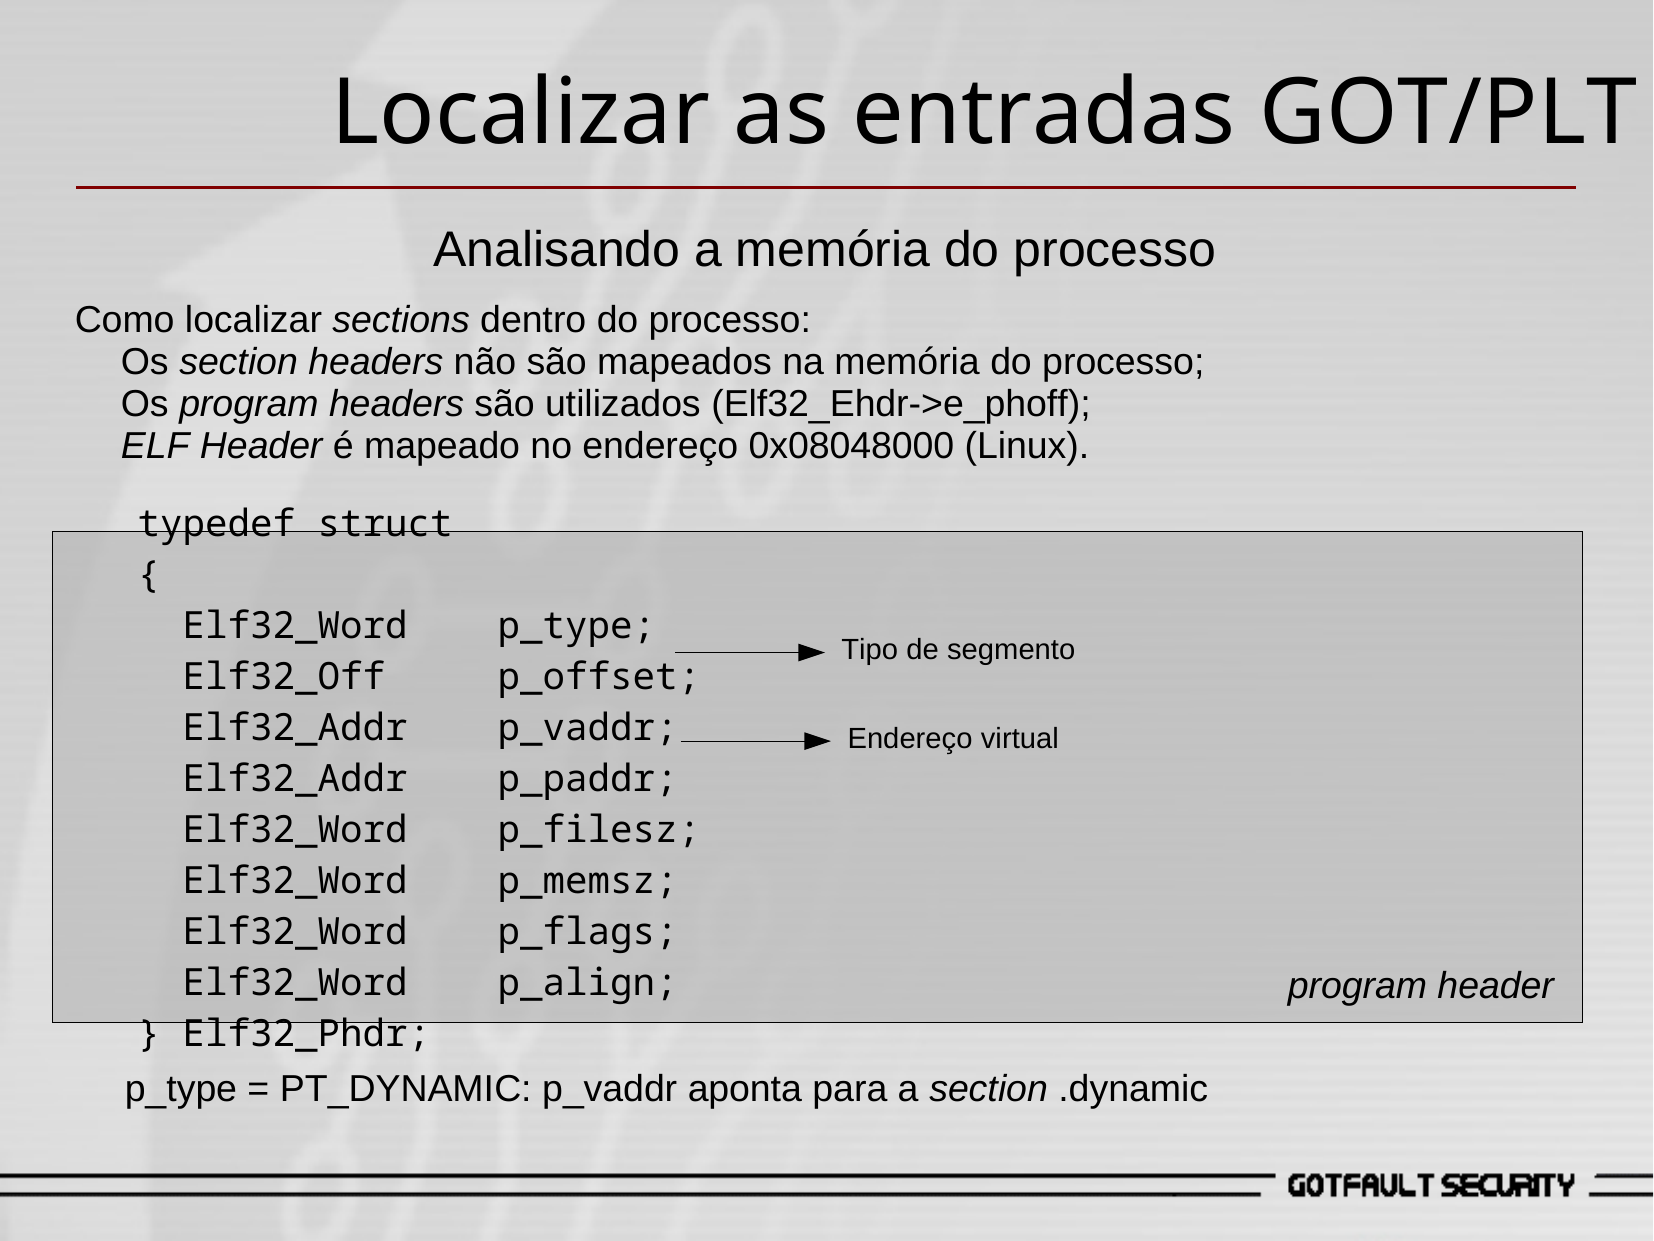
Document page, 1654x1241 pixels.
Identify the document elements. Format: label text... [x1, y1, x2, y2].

text_box Tipo de segmento [831, 630, 1111, 673]
text_box typedef struct { Elf32_Word p_type; Elf32_Off p_offset; Elf32_Addr p_vaddr; Elf32_Addr p_paddr; Elf32_Word p_filesz; Elf32_Word p_memsz; Elf32_Word p_flags; Elf32_Word p_align; } Elf32_Phdr; [52, 531, 1583, 1023]
text_box p_type = PT_DYNAMIC: p_vaddr aponta para a section .dynamic [68, 1064, 1629, 1118]
text_box Como localizar sections dentro do processo: Os section headers não são mapeados na memória do processo; Os program headers são utilizados (Elf32_Ehdr->e_phoff); ELF Header é mapeado no endereço 0x08048000 (Linux). [60, 291, 1591, 497]
text_box Analisando a memória do processo [52, 213, 1598, 291]
picture [0, 0, 1654, 1241]
text_box program header [1277, 961, 1578, 1016]
text_box Endereço virtual [837, 718, 1141, 761]
text_box Localizar as entradas GOT/PLT [15, 37, 1653, 196]
